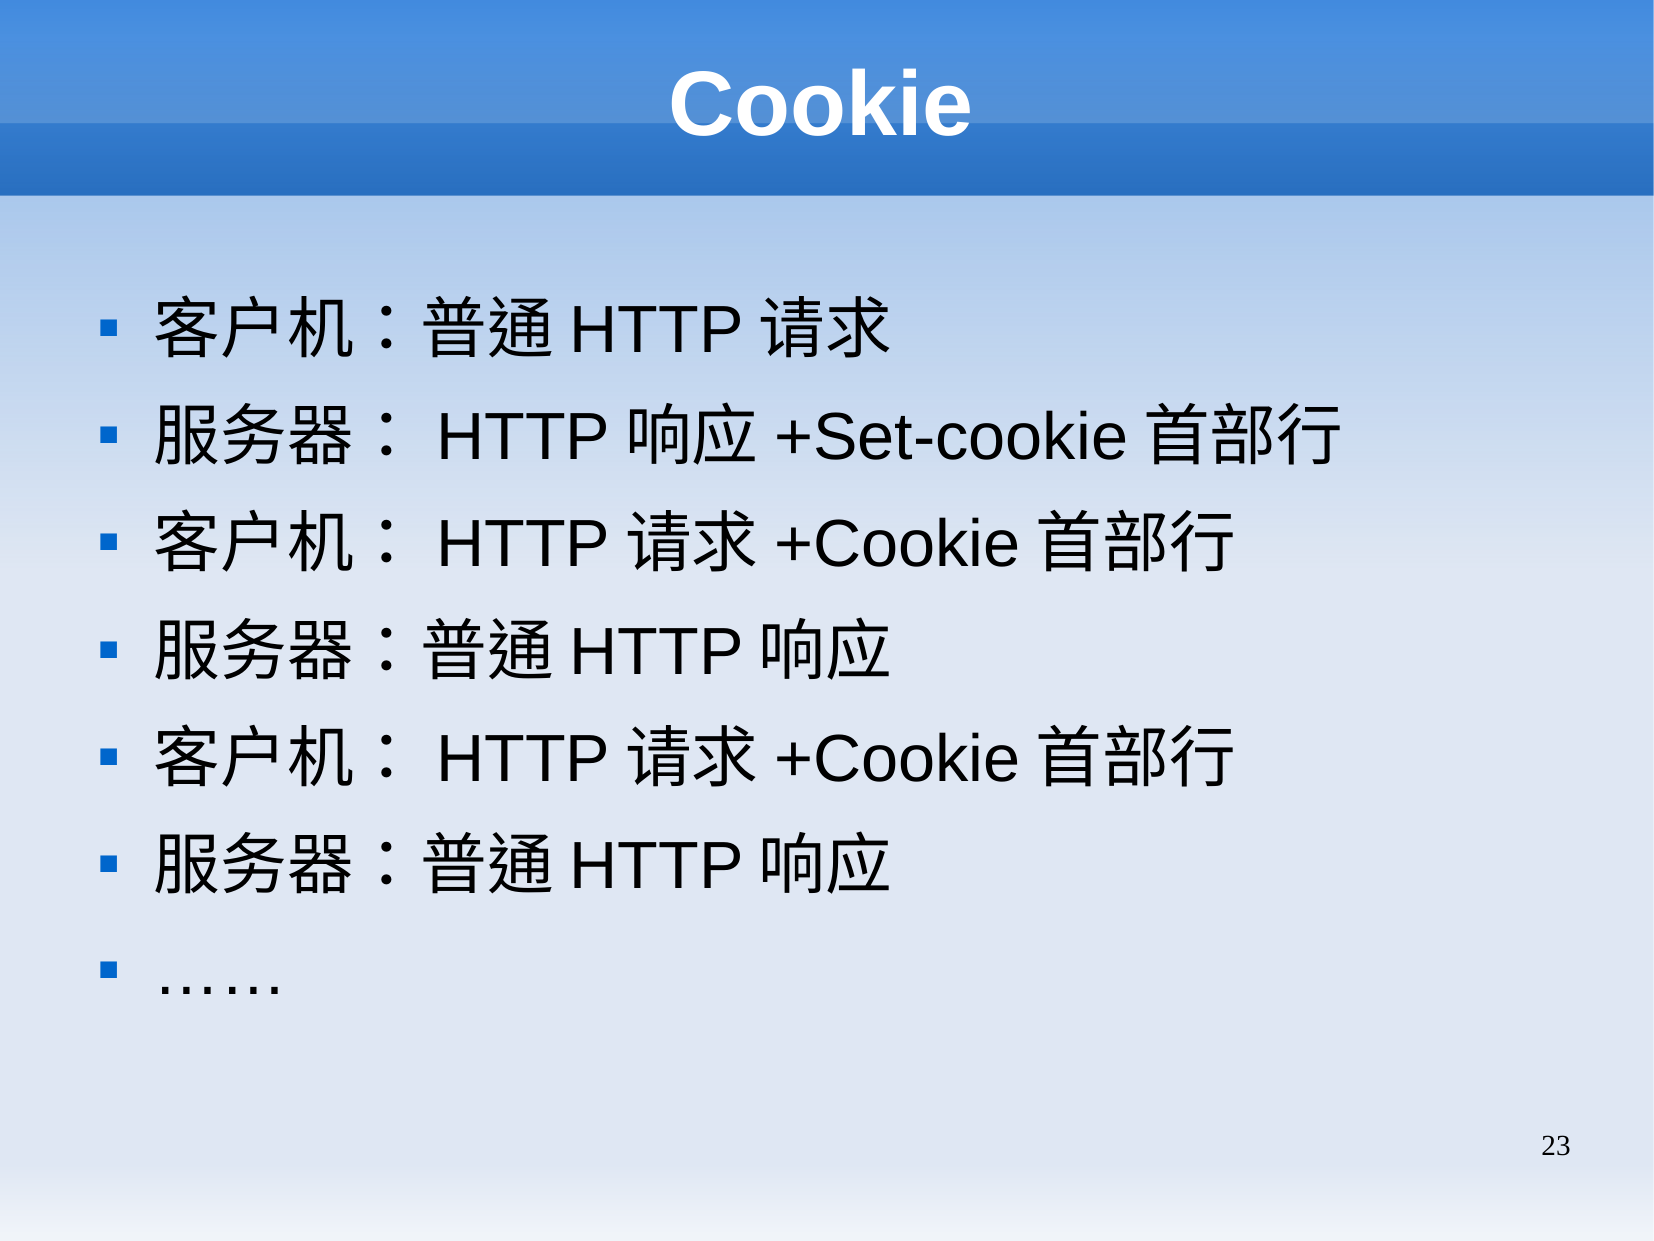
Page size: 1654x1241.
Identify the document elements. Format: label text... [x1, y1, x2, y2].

picture [0, 0, 1654, 1241]
list 客户机：普通HTTP请求 服务器：HTTP响应+Set-cookie首部行 客户机：HTTP请求+Cookie首部行 服务器：普通HTTP响应 客户机：HTTP请求+Cookie首部行 服务器：普通HTTP响应 …… [82, 290, 1571, 1109]
title Cookie [76, 0, 1565, 208]
